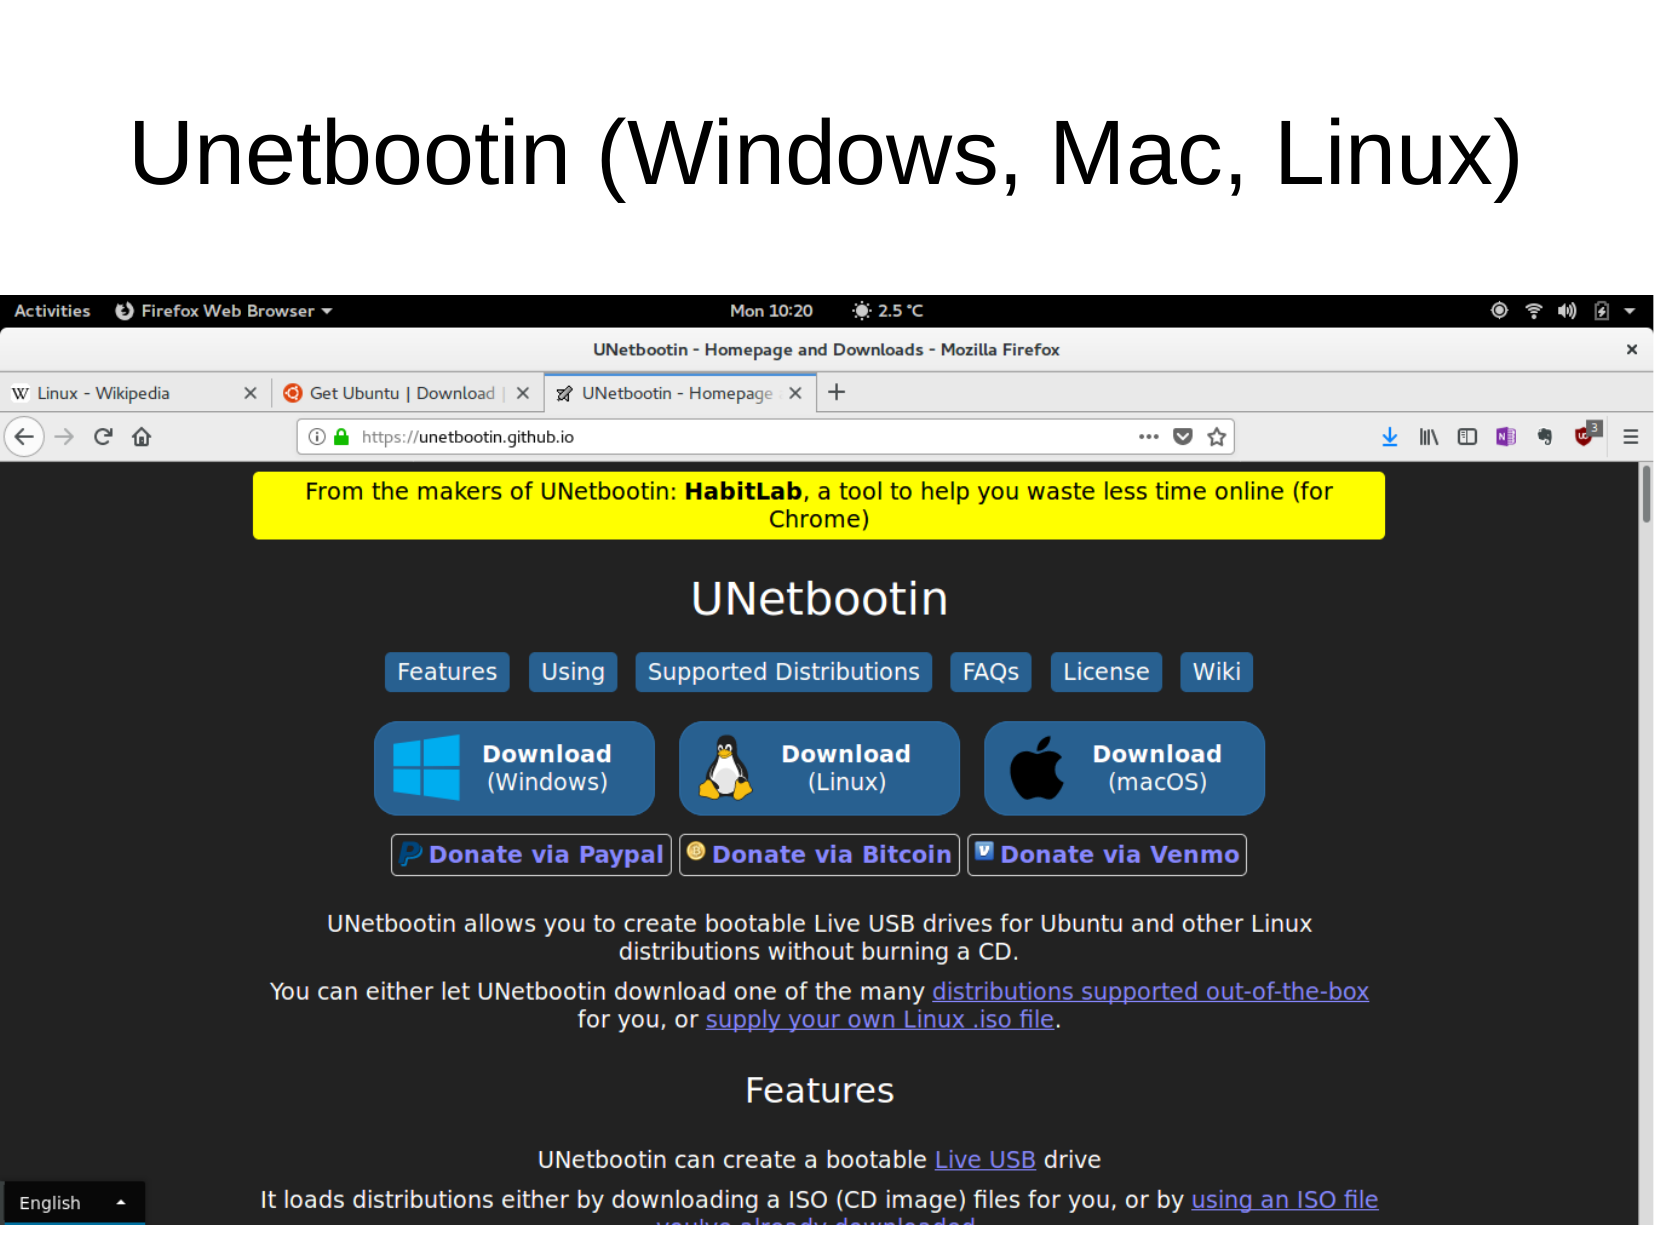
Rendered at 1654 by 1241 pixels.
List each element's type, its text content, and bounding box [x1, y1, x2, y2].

title Unetbootin (Windows, Mac, Linux) [82, 49, 1571, 257]
picture [0, 295, 1654, 1225]
